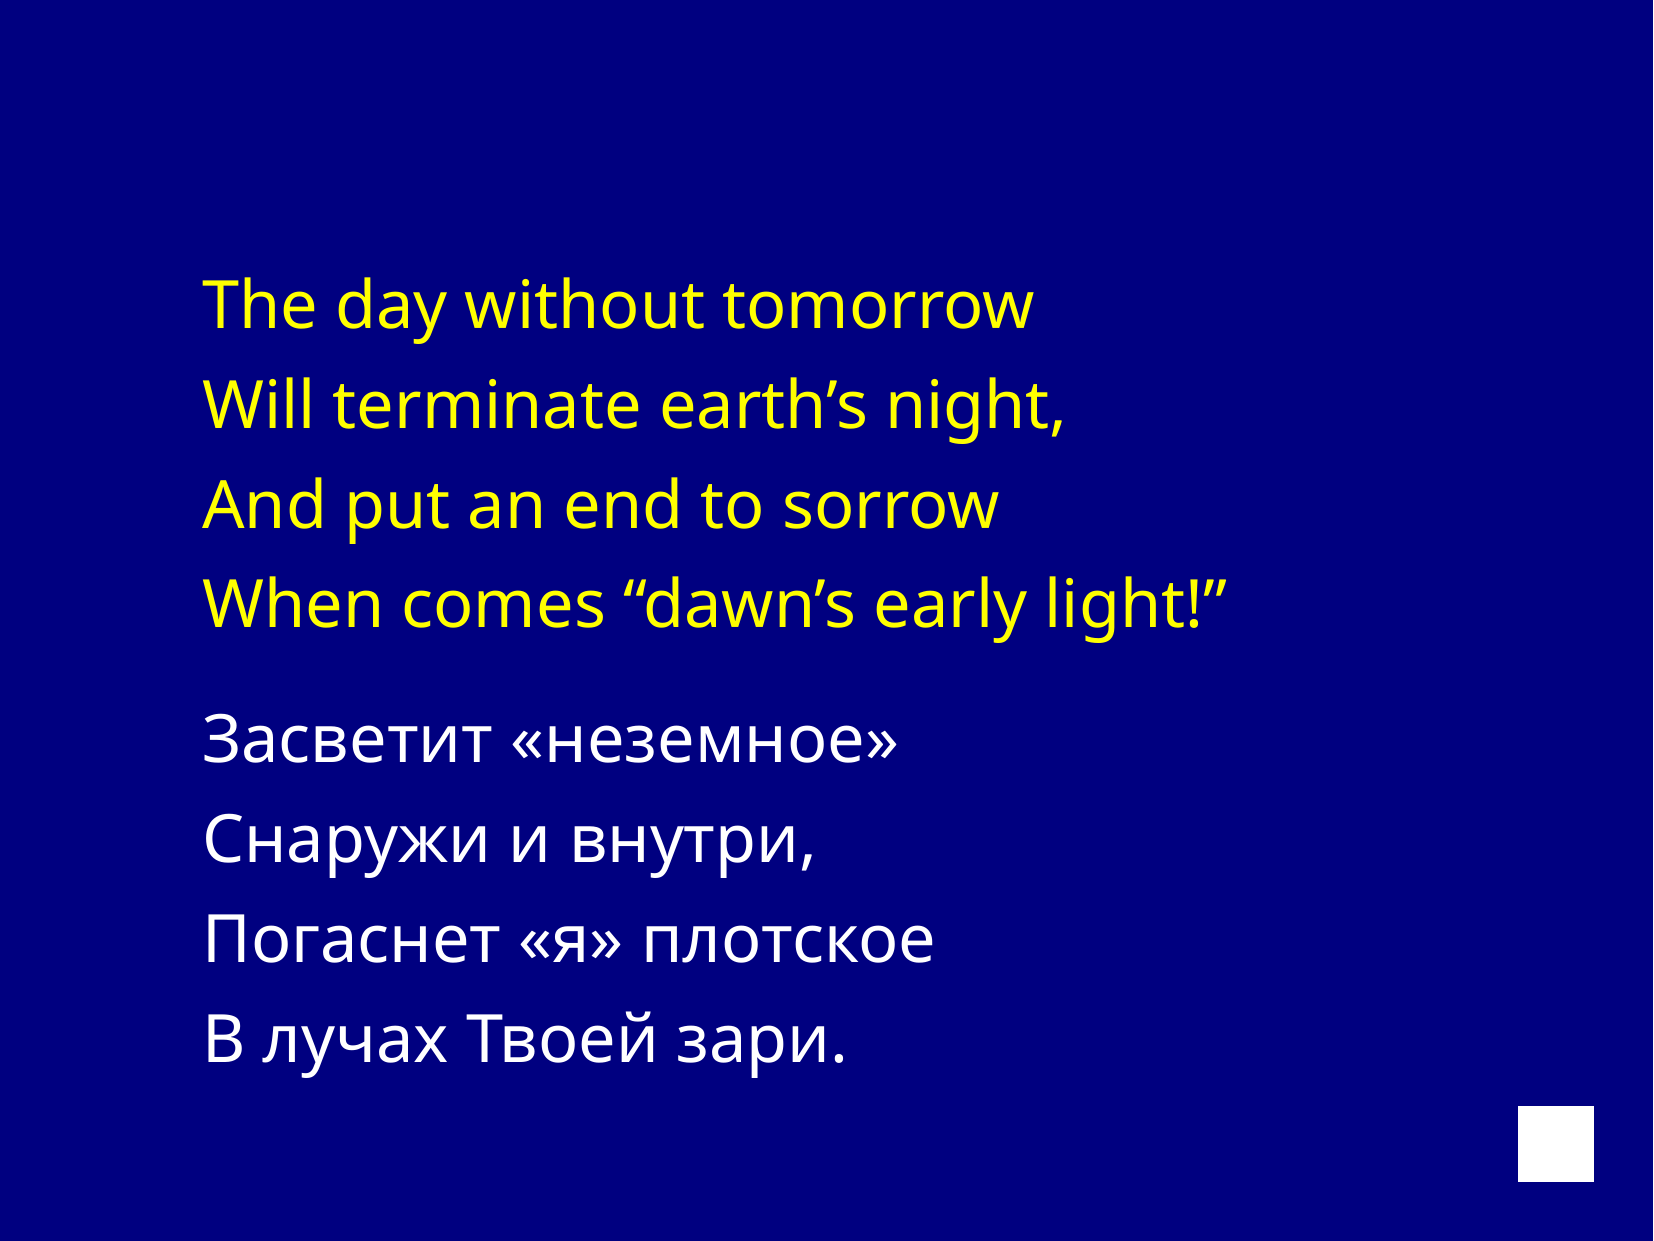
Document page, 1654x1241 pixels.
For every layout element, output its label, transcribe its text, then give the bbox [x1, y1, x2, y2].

text_box Засветит «неземное» Снаружи и внутри, Погаснет «я» плотское В лучах Твоей зари. [75, 675, 1576, 1163]
text_box [1518, 1106, 1594, 1182]
text_box The day without tomorrow Will terminate earth’s night, And put an end to sorrow When comes “dawn’s early light!” [75, 150, 1576, 638]
